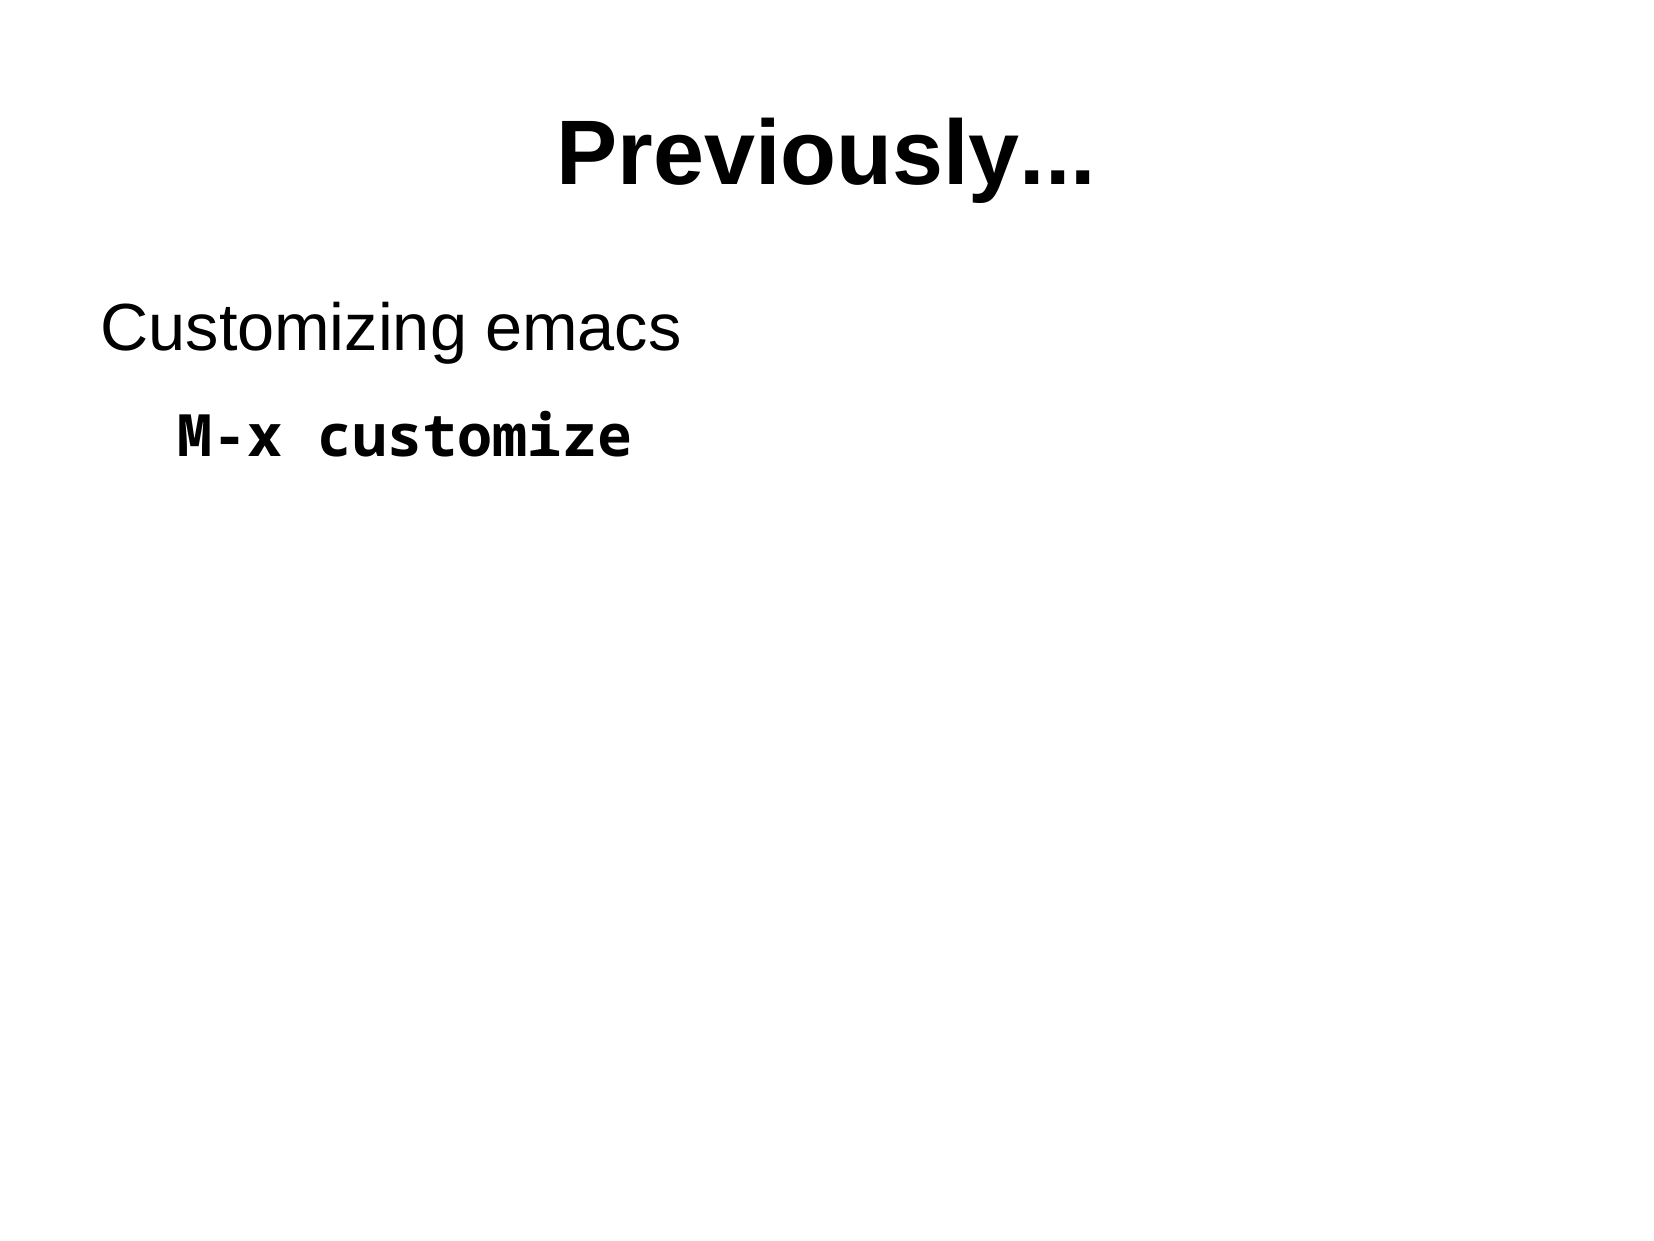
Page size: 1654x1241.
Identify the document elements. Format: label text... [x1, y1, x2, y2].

list Customizing emacs M-x customize [82, 290, 1571, 1094]
title Previously... [82, 56, 1571, 250]
